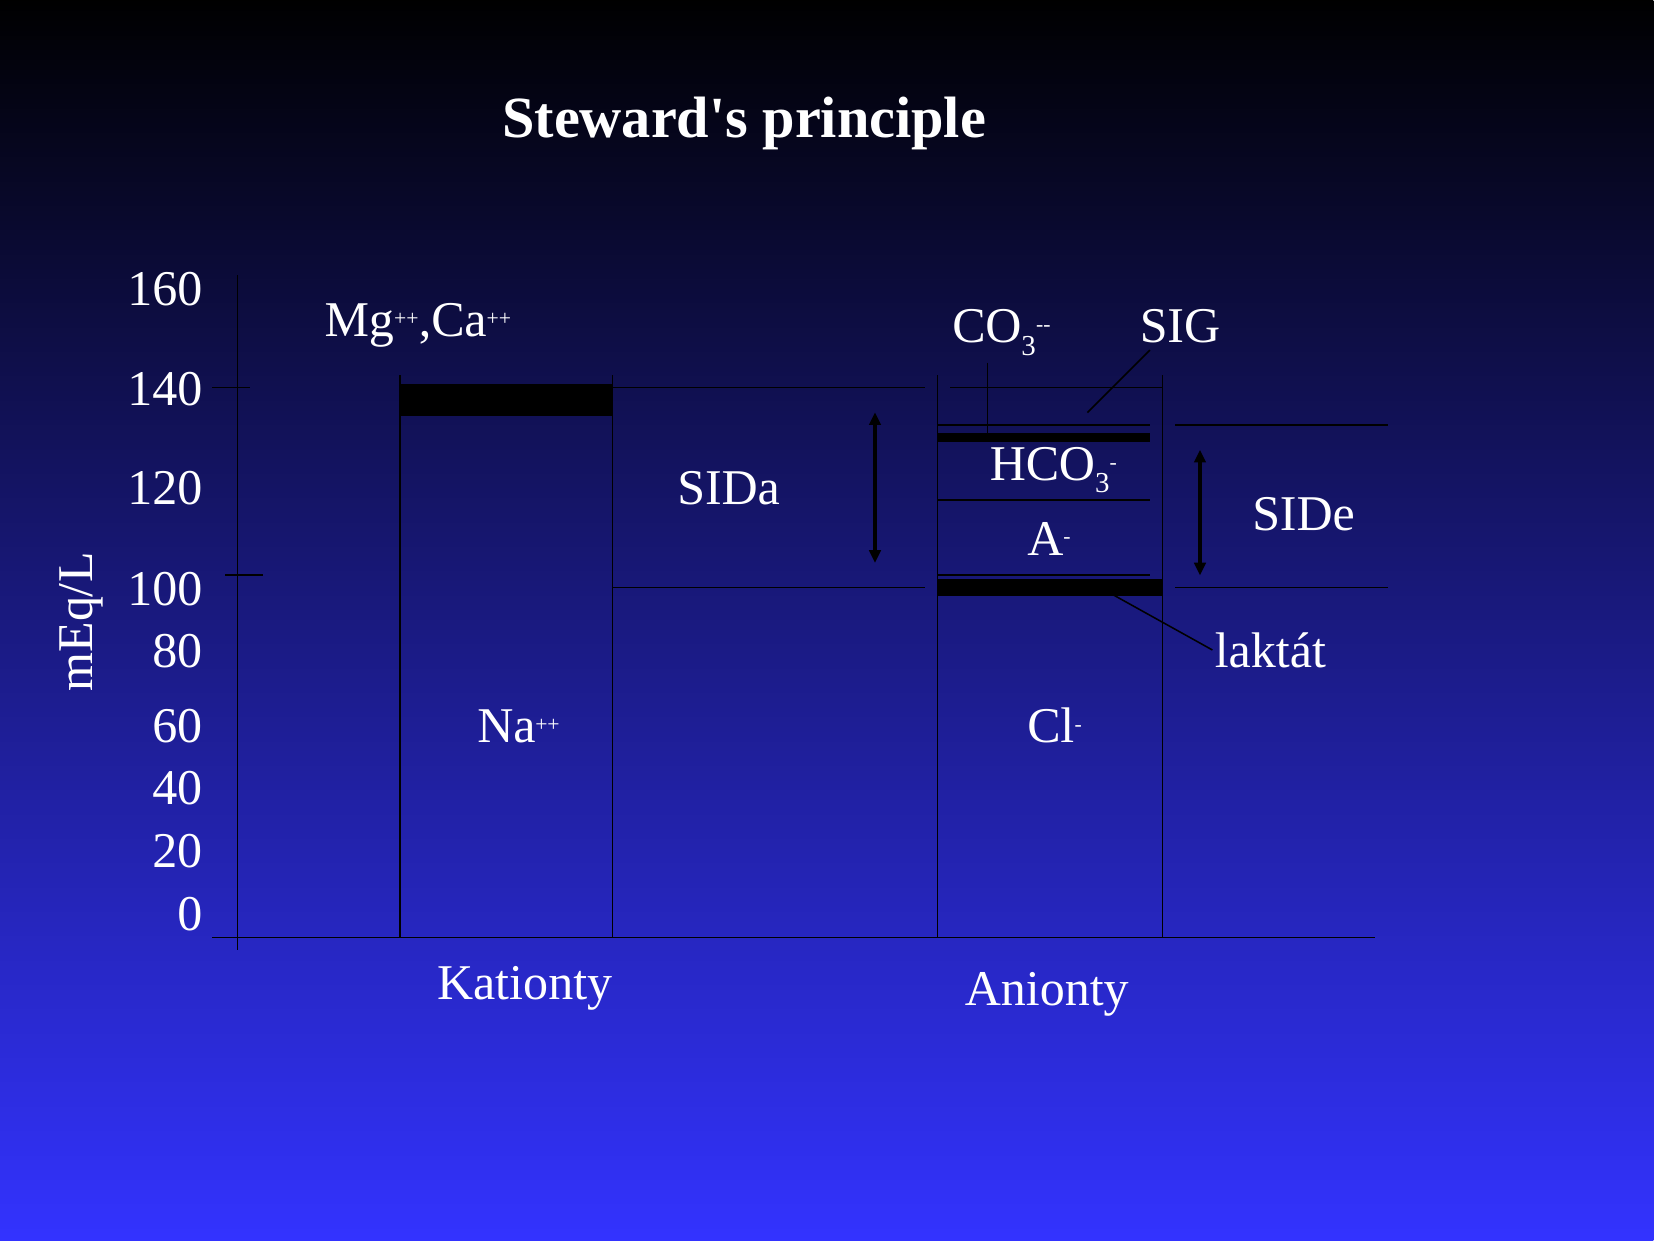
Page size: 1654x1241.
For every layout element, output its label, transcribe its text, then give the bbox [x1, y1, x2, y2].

text_box SIG [1125, 287, 1236, 363]
text_box 20 [137, 812, 218, 888]
text_box SIDa [662, 450, 796, 526]
text_box 160 [112, 250, 218, 326]
text_box mEq/L [37, 537, 113, 707]
text_box 140 [112, 350, 218, 426]
text_box Anionty [950, 950, 1145, 1026]
text_box HCO3- [975, 425, 1136, 501]
text_box A- [1012, 500, 1088, 576]
text_box 80 [137, 626, 218, 687]
text_box Na++ [462, 687, 580, 763]
text_box 120 [112, 450, 218, 526]
text_box SIDe [1237, 475, 1371, 551]
text_box Kationty [422, 944, 628, 1020]
text_box Steward's principle [487, 75, 984, 161]
text_box Cl- [1012, 687, 1099, 763]
text_box laktát [1200, 612, 1341, 688]
text_box 0 [162, 875, 218, 951]
text_box Mg++,Ca++ [309, 281, 534, 357]
text_box 60 [137, 687, 218, 750]
text_box 40 [137, 750, 218, 812]
text_box CO3-- [937, 287, 1071, 363]
text_box 100 [113, 550, 218, 626]
